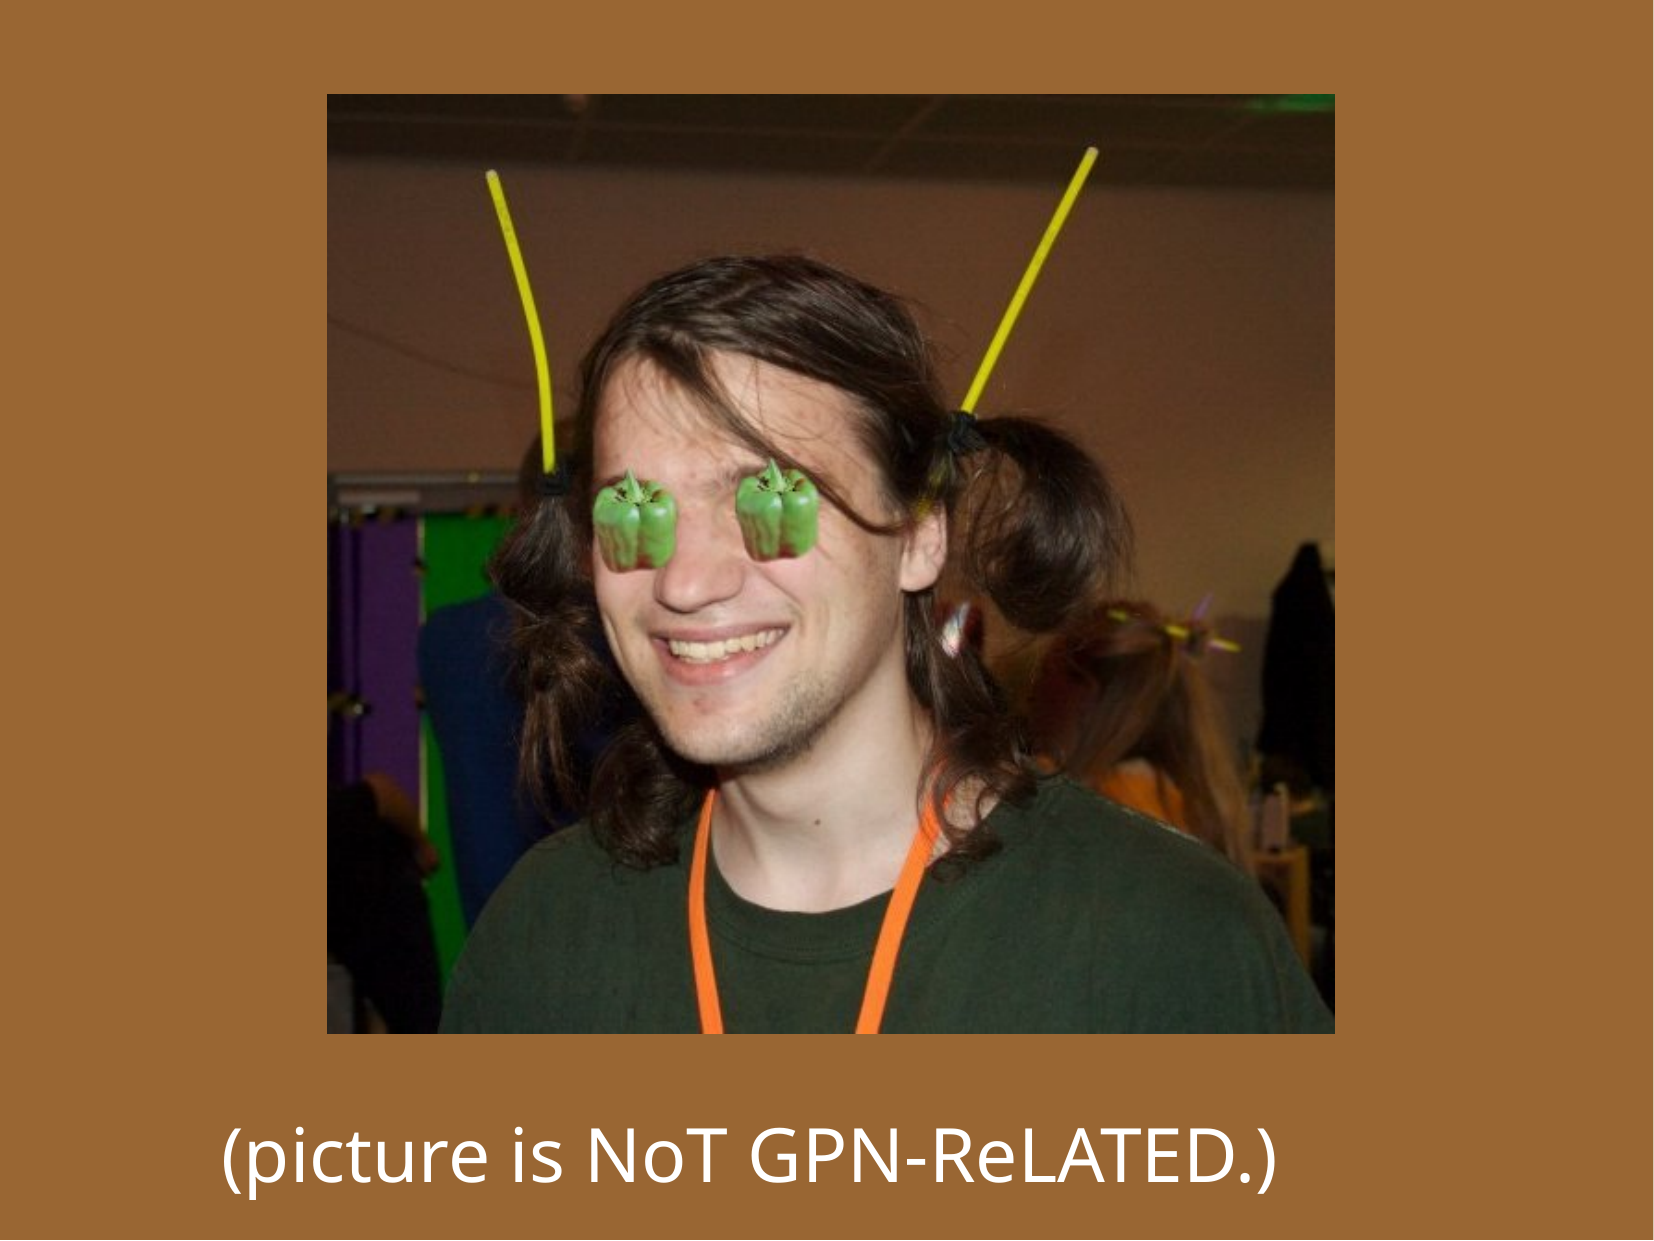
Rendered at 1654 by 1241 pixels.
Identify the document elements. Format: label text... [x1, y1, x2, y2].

picture [327, 94, 1335, 1034]
text_box (picture is NoT GPN-ReLATED.) [206, 1094, 1565, 1196]
